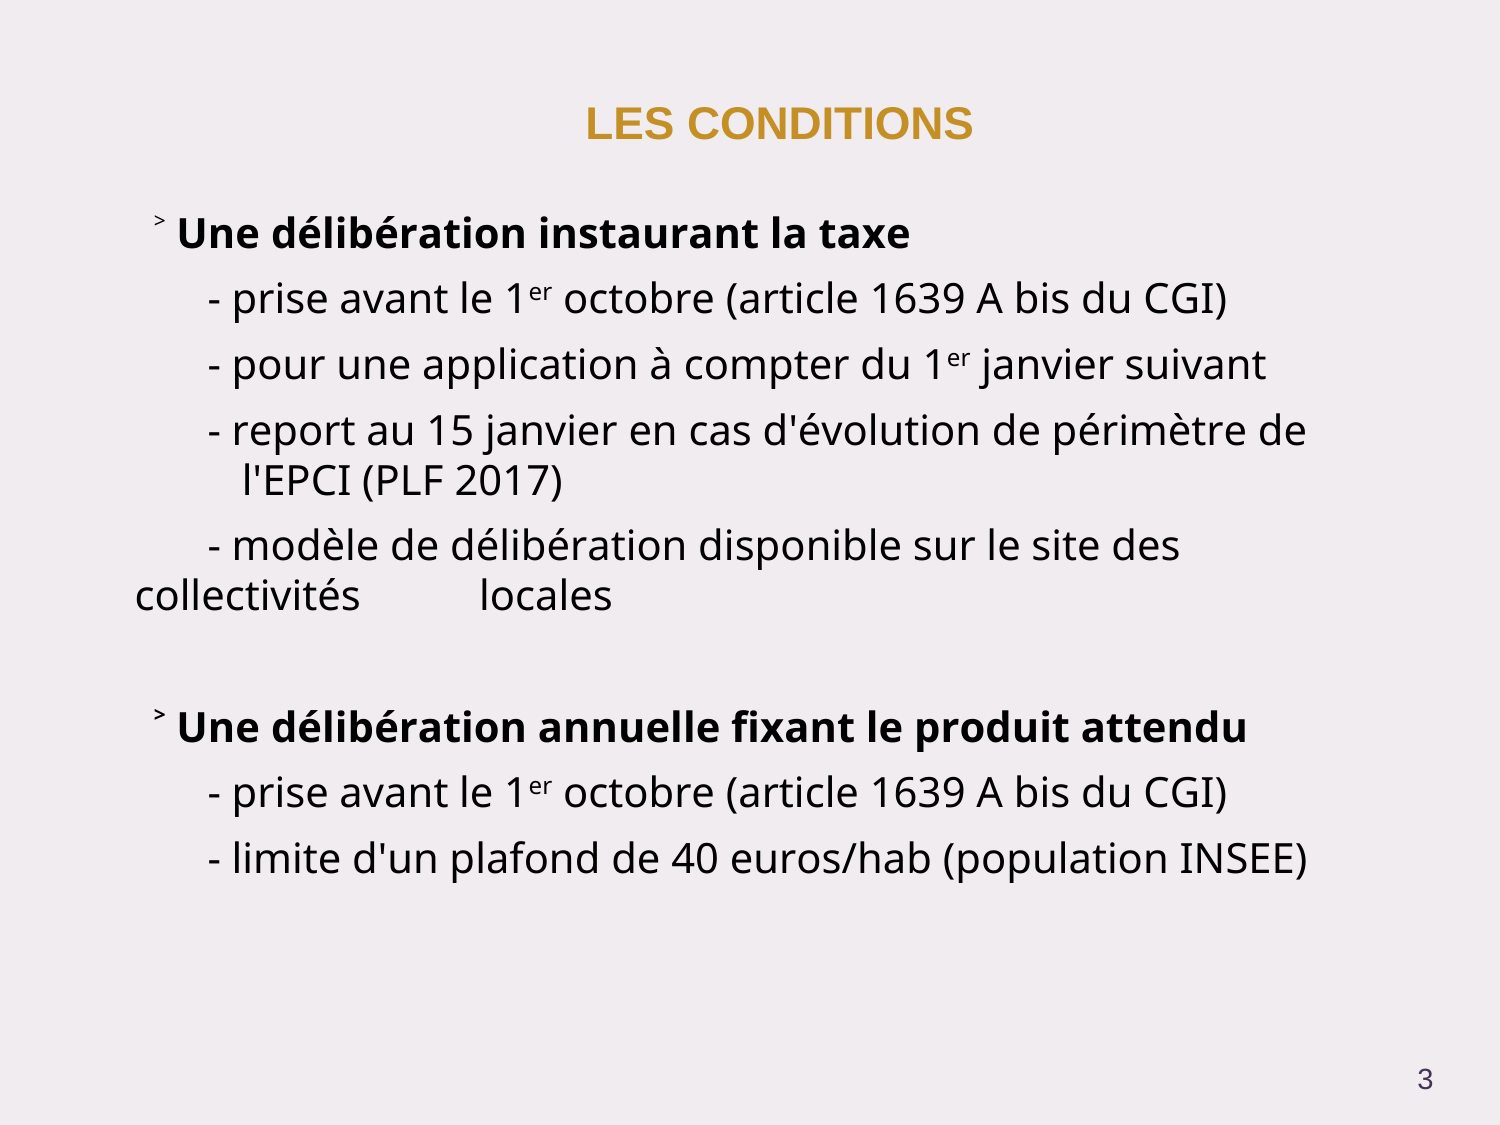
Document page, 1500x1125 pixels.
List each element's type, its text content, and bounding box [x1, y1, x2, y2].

list ˃ Une délibération instaurant la taxe - prise avant le 1er octobre (article 1639 A bis du CGI) - pour une application à compter du 1er janvier suivant - report au 15 janvier en cas d'évolution de périmètre de l'EPCI (PLF 2017) - modèle de délibération disponible sur le site des collectivités locales ˃ Une délibération annuelle fixant le produit attendu - prise avant le 1er octobre (article 1639 A bis du CGI) - limite d'un plafond de 40 euros/hab (population INSEE) [118, 206, 1375, 1079]
title LES CONDITIONS [121, 68, 1438, 180]
